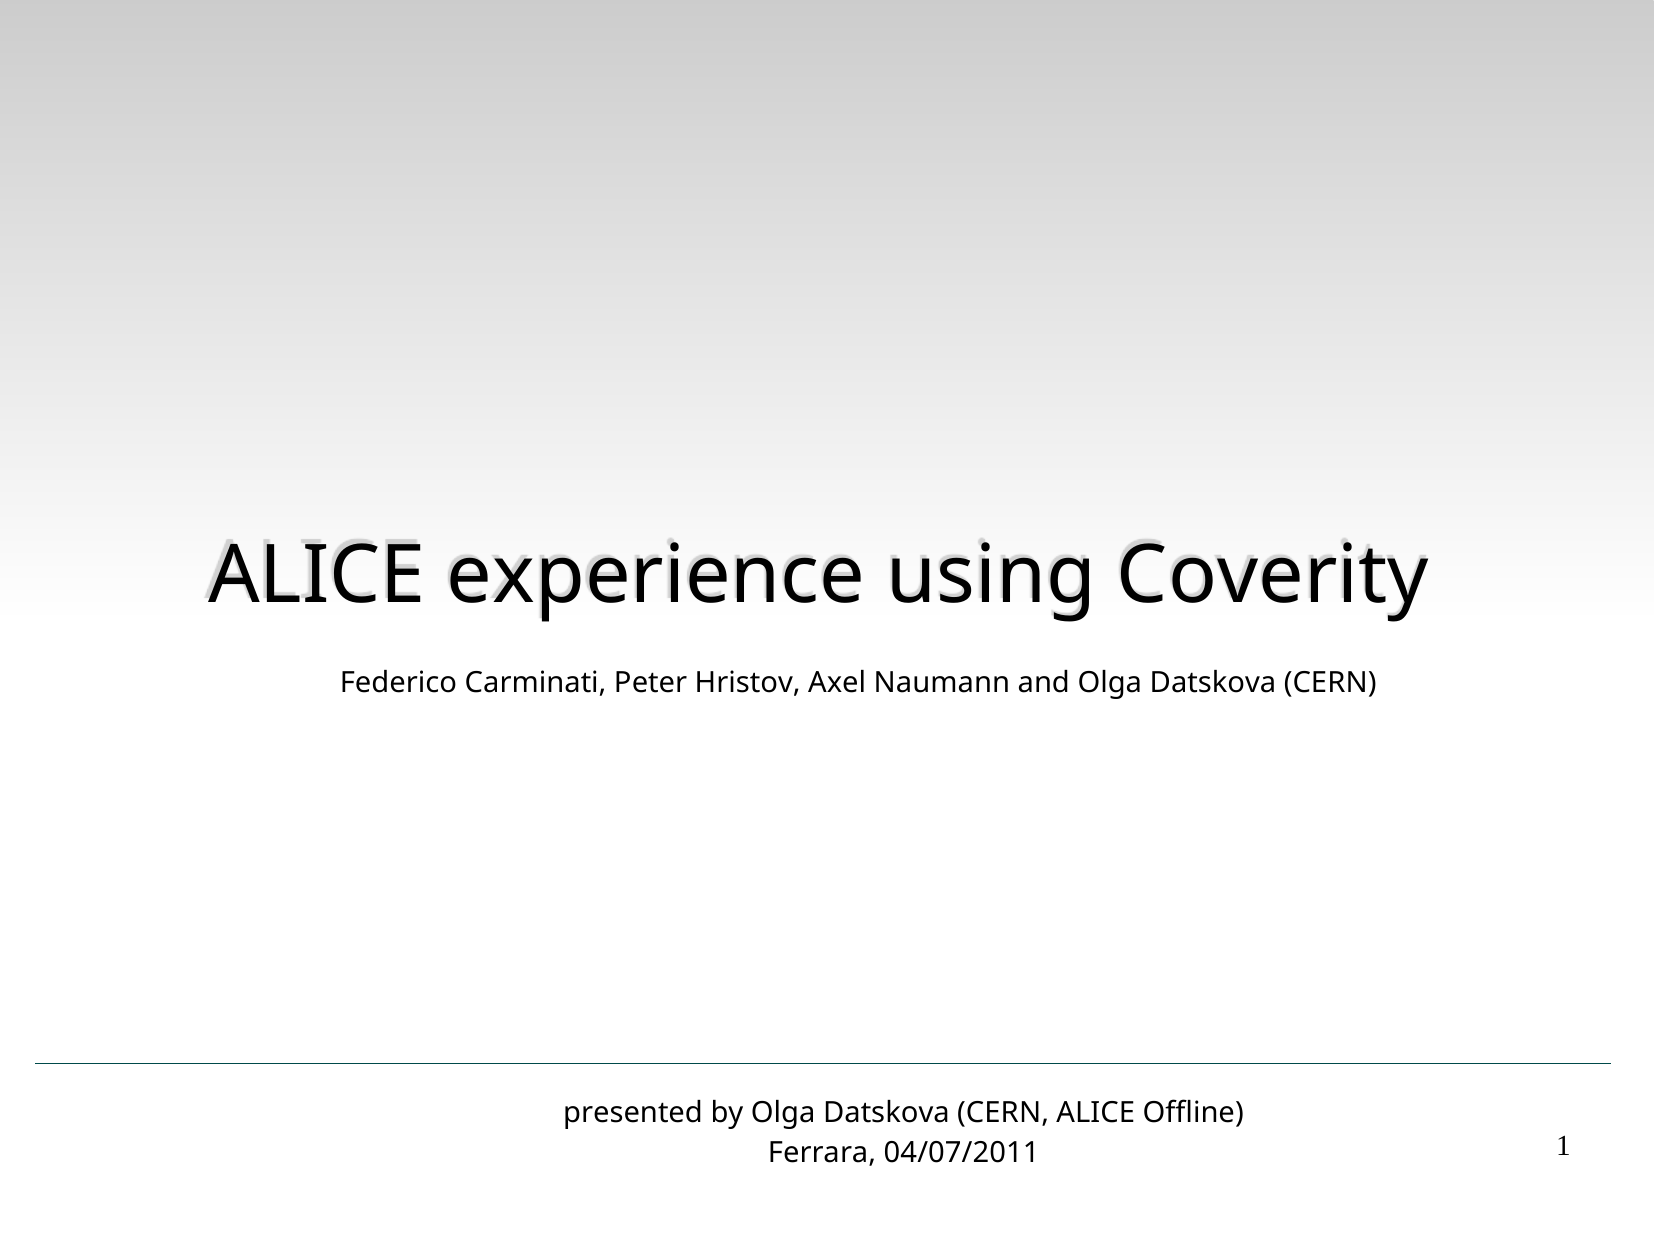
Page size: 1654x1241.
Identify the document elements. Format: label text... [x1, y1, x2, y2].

title ALICE experience using Coverity [75, 467, 1564, 676]
text_box Federico Carminati, Peter Hristov, Axel Naumann and Olga Datskova (CERN) [187, 637, 1530, 726]
subtitle presented by Olga Datskova (CERN, ALICE Offline) Ferrara, 04/07/2011 [232, 1087, 1576, 1176]
